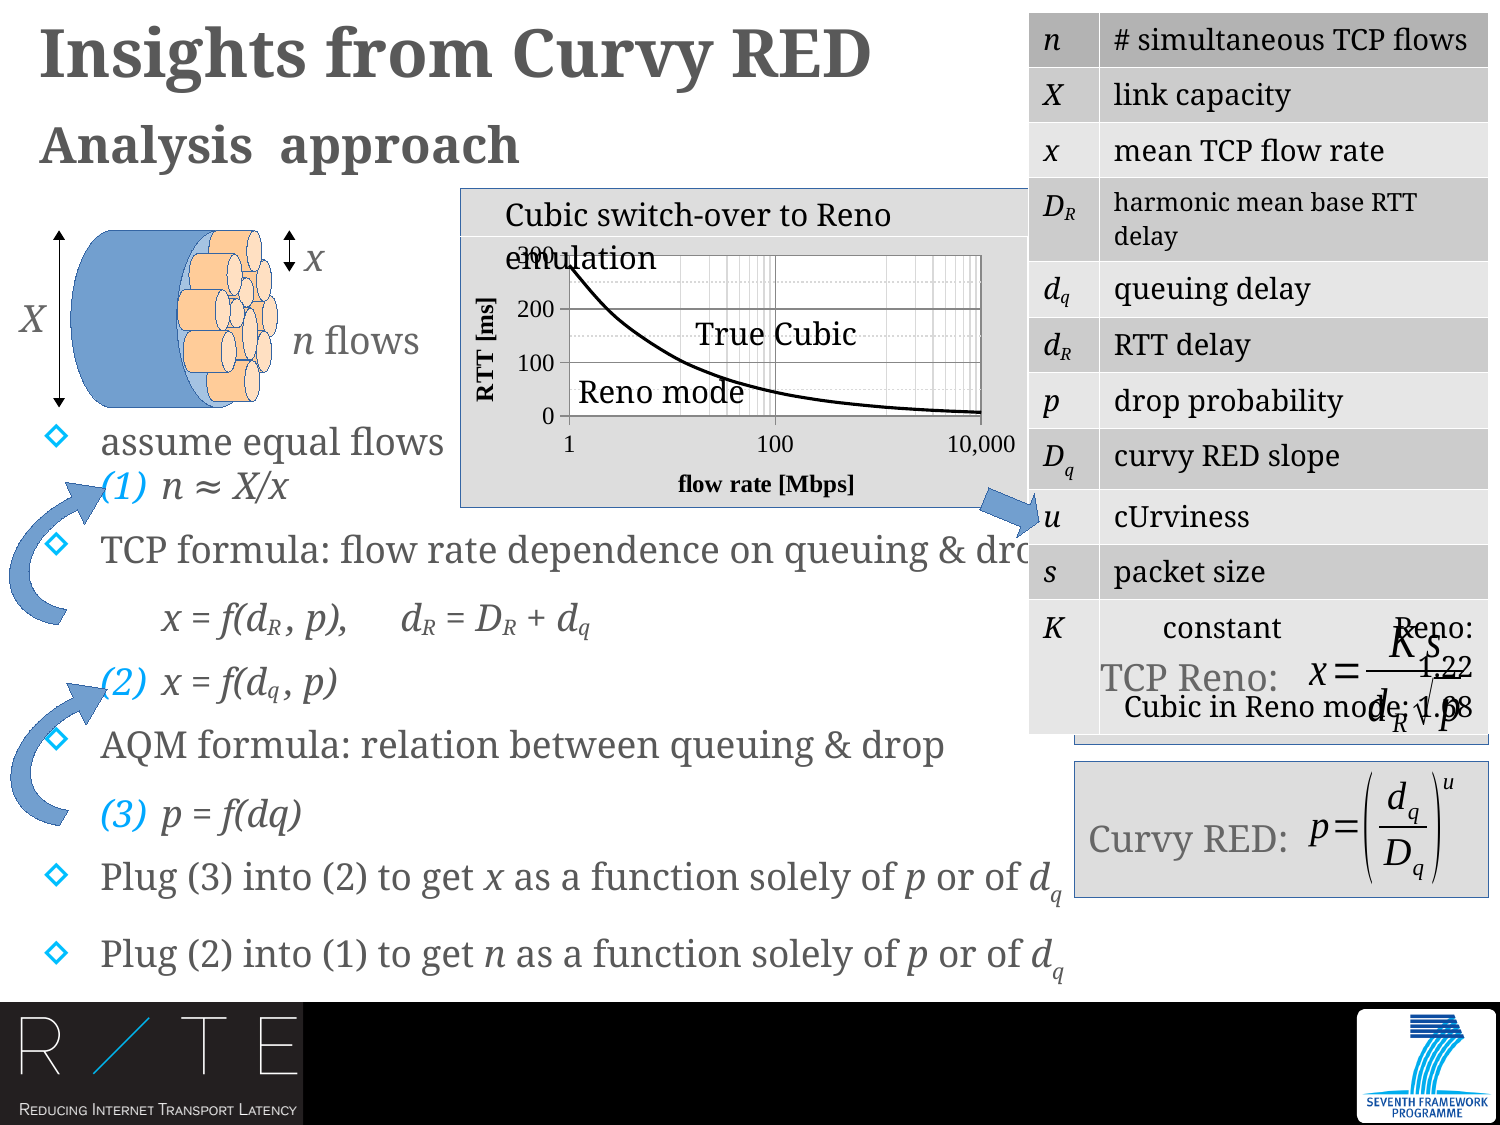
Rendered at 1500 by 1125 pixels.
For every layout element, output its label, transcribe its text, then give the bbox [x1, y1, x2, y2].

table_cell packet size [1100, 545, 1488, 599]
title Insights from Curvy RED [24, 10, 1475, 98]
table_cell cUrviness [1100, 490, 1488, 544]
text_box True Cubic [680, 304, 862, 354]
table_cell harmonic mean base RTT delay [1100, 178, 1488, 261]
table_cell X [1029, 68, 1099, 122]
table_cell Dq [1029, 429, 1099, 489]
table_cell u [1029, 490, 1099, 544]
text_box Curvy RED: [1073, 805, 1299, 864]
list assume equal flows n ≈ X/x TCP formula: flow rate dependence on queuing & drop x = f(dR , p), dR = DR + dq x = f(dq , p) AQM formula: relation between queuing & drop p = f(dq) Plug (3) into (2) to get x as a function solely of p or of dq Plug (2) into (1) to get n as a function solely of p or of dq [24, 354, 1475, 997]
text_box X [5, 284, 62, 343]
table_cell s [1029, 545, 1099, 599]
table_cell dq [1029, 262, 1099, 317]
table_cell K [1029, 600, 1099, 734]
text_box [979, 487, 1040, 538]
text_box [9, 482, 106, 625]
text_box [460, 188, 490, 236]
list Analysis approach [24, 106, 1028, 182]
table_cell p [1029, 373, 1099, 428]
chart [437, 236, 1028, 354]
text_box TCP Reno: [1085, 644, 1293, 702]
table_cell RTT delay [1100, 318, 1488, 372]
table_cell DR [1029, 178, 1099, 261]
table_cell link capacity [1100, 68, 1488, 122]
text_box n flows [277, 307, 426, 365]
text_box [1475, 734, 1489, 745]
text_box x [289, 224, 338, 282]
table_cell constant Reno: 1.22 Cubic in Reno mode: 1.68 [1100, 702, 1297, 734]
text_box [70, 230, 264, 408]
table_cell drop probability [1100, 373, 1488, 428]
table_cell curvy RED slope [1100, 429, 1488, 489]
chart [1297, 614, 1475, 739]
table_header n [1029, 13, 1099, 67]
table_cell queuing delay [1100, 262, 1488, 317]
text_box Cubic switch-over to Reno emulation [490, 185, 1040, 237]
table_cell x [1029, 123, 1099, 177]
table_cell dR [1029, 318, 1099, 372]
table_cell mean TCP flow rate [1100, 123, 1488, 177]
text_box [10, 683, 108, 826]
chart [1297, 768, 1465, 886]
table_header # simultaneous TCP flows [1100, 13, 1488, 67]
text_box [1475, 761, 1489, 898]
table_cell constant Reno: 1.22 Cubic in Reno mode: 1.68 [1100, 600, 1488, 734]
